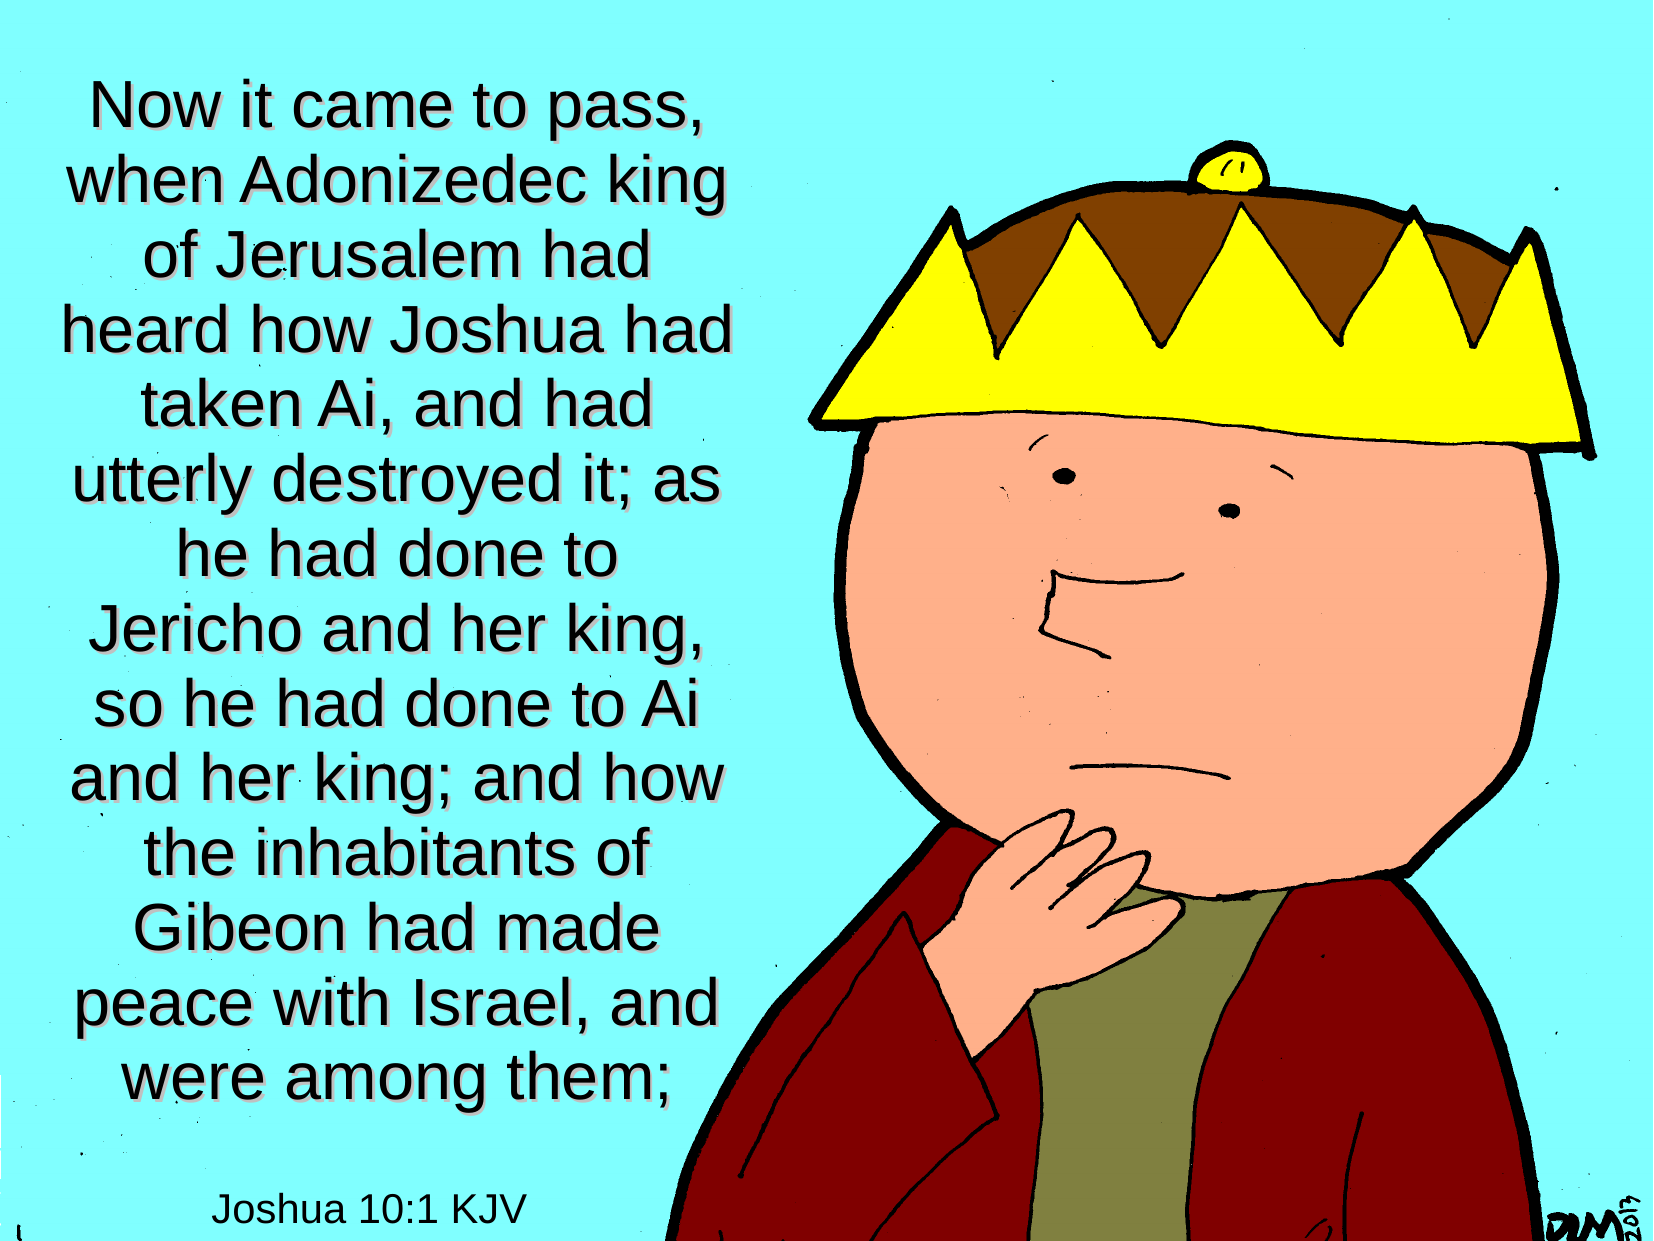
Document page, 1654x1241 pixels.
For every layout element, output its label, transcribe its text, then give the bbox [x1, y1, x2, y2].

text_box Now it came to pass, when Adonizedec king of Jerusalem had heard how Joshua had taken Ai, and had utterly destroyed it; as he had done to Jericho and her king, so he had done to Ai and her king; and how the inhabitants of Gibeon had made peace with Israel, and were among them; [45, 60, 751, 1186]
text_box Joshua 10:1 KJV [180, 1178, 559, 1241]
picture [0, 0, 1653, 1241]
